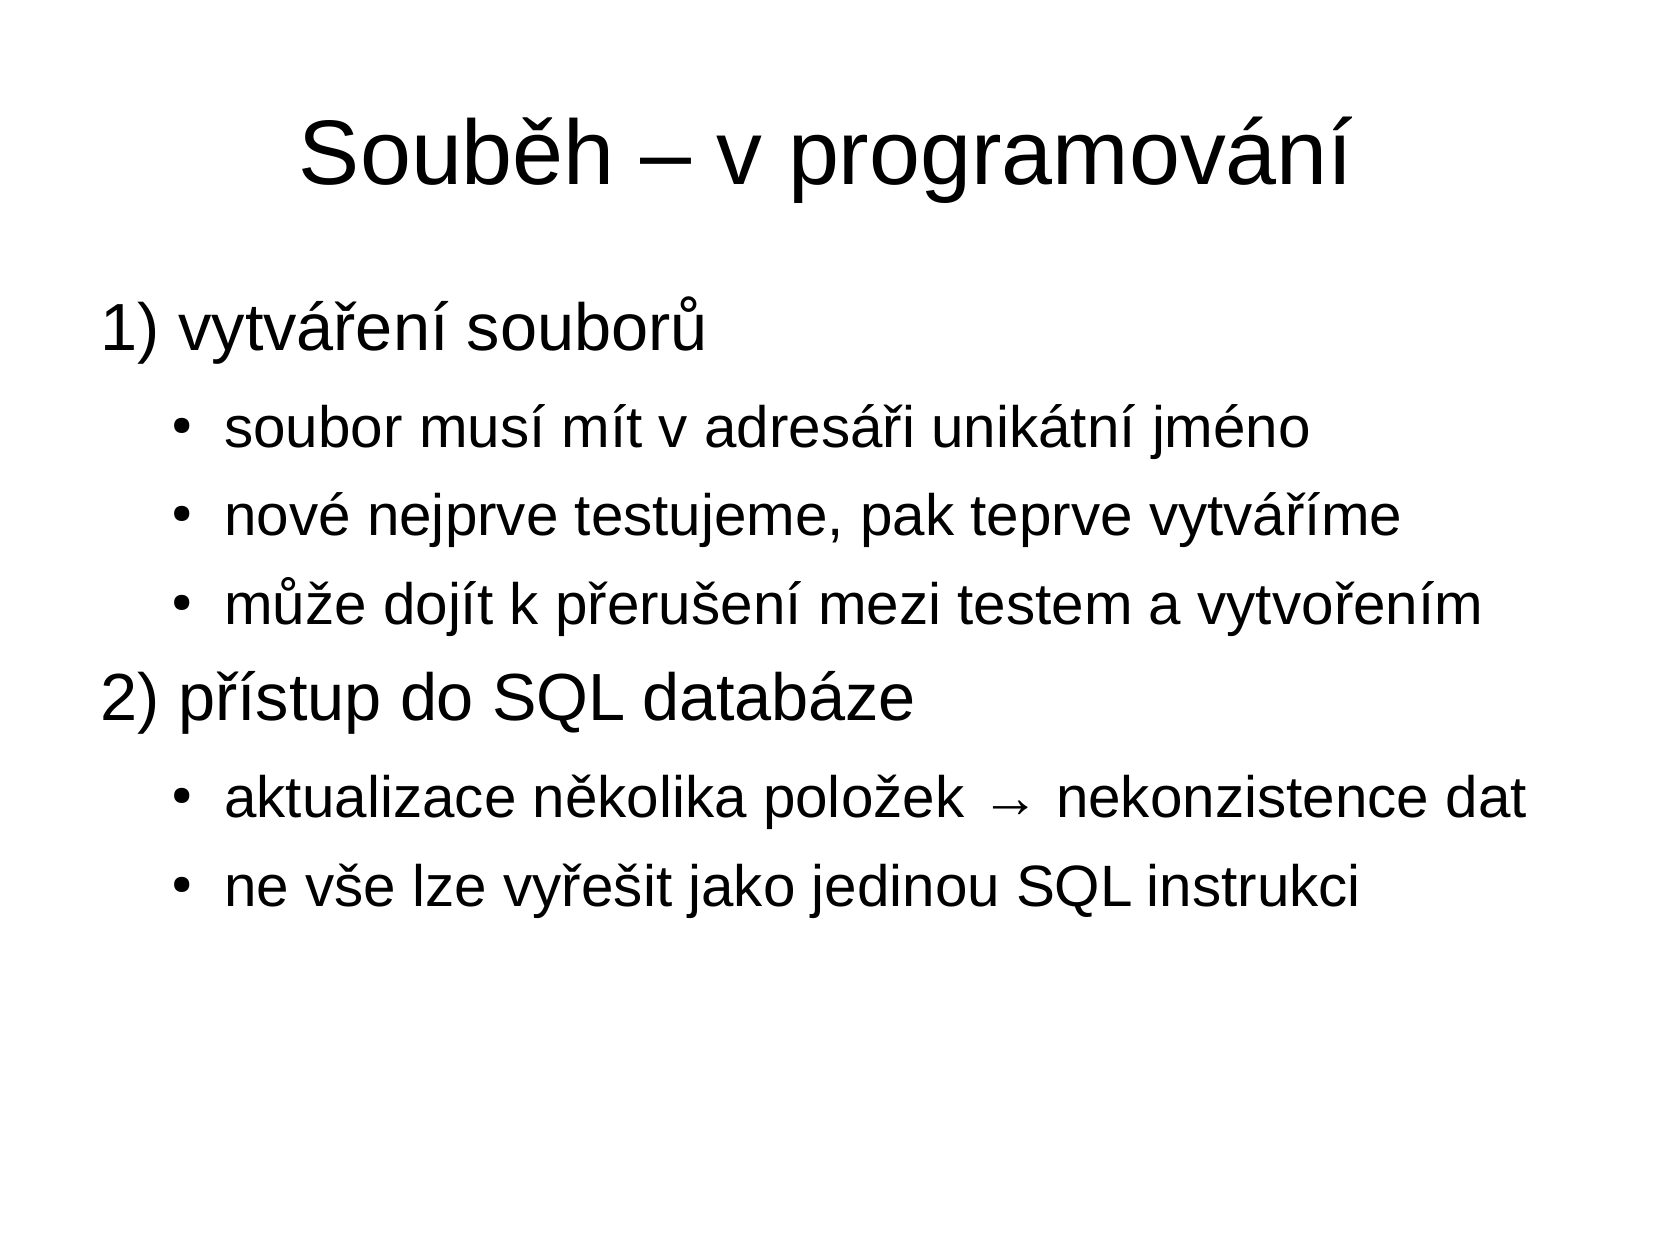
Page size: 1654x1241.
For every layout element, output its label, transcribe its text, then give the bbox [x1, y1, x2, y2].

title Souběh – v programování [82, 56, 1571, 250]
list vytváření souborů soubor musí mít v adresáři unikátní jméno nové nejprve testujeme, pak teprve vytváříme může dojít k přerušení mezi testem a vytvořením přístup do SQL databáze aktualizace několika položek → nekonzistence dat ne vše lze vyřešit jako jedinou SQL instrukci [82, 290, 1571, 1094]
